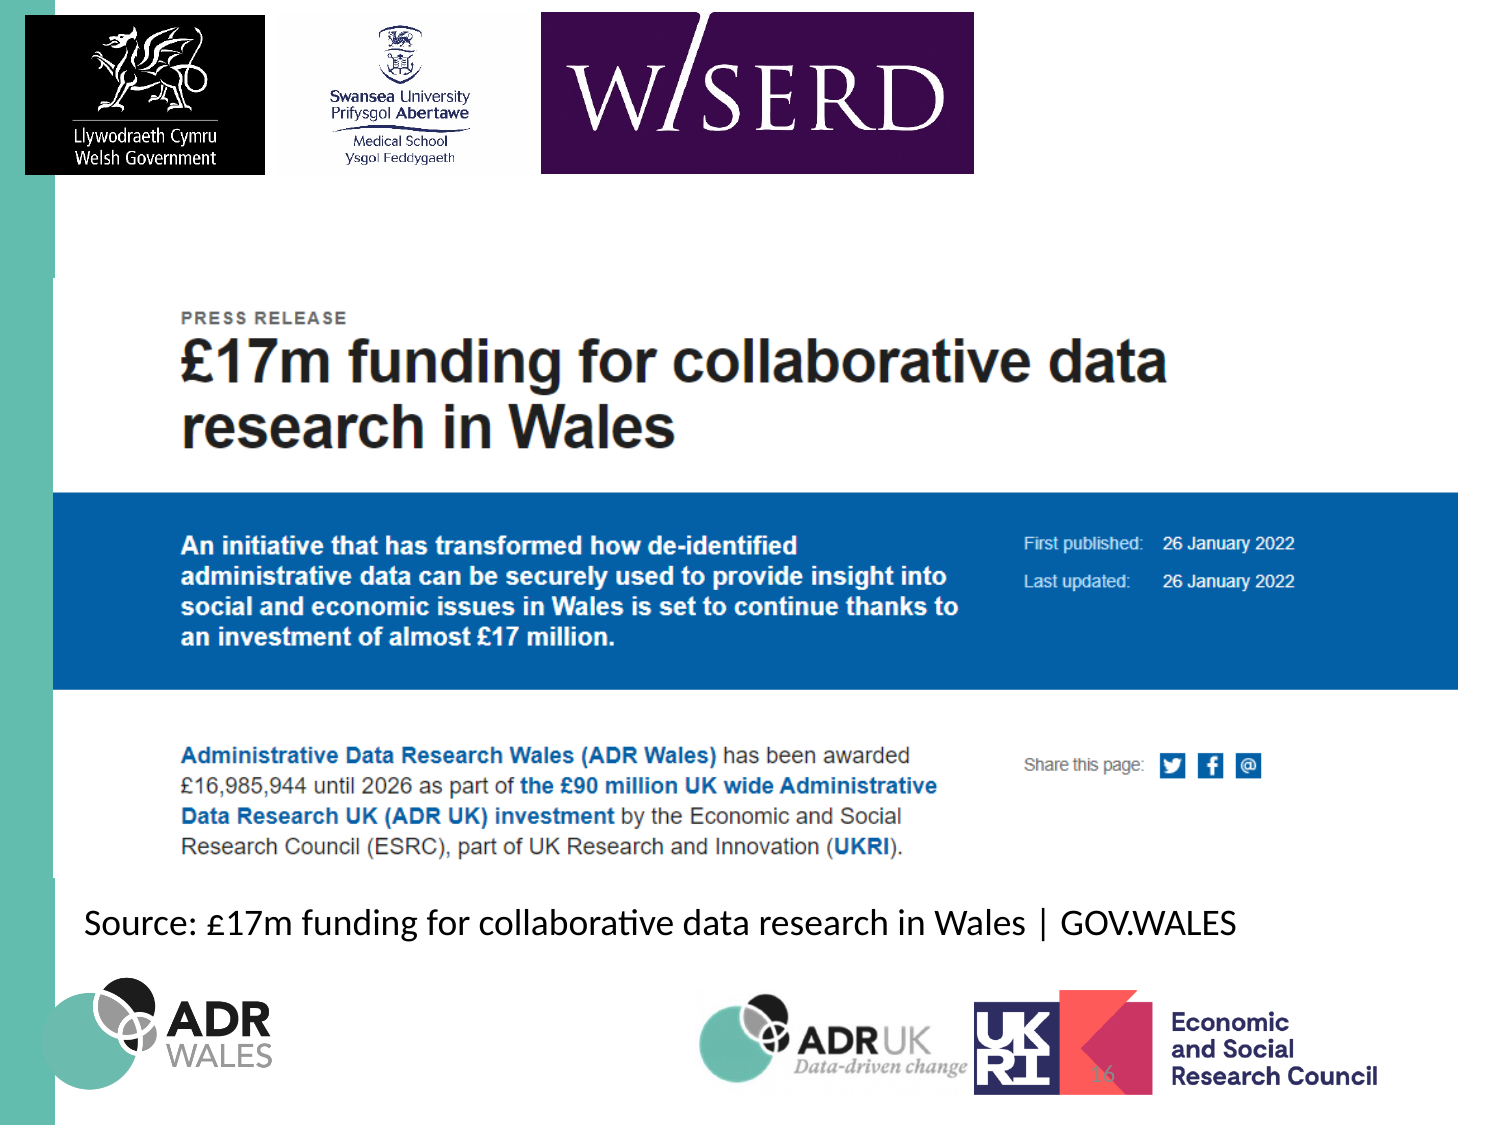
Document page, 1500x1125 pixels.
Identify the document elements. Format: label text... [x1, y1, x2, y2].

picture [695, 990, 1377, 1095]
picture [25, 15, 265, 175]
text_box 16 [1074, 1042, 1426, 1103]
text_box Source: £17m funding for collaborative data research in Wales | GOV.WALES [69, 889, 1286, 951]
picture [541, 12, 974, 175]
picture [5, 962, 311, 1108]
picture [53, 278, 1458, 878]
picture [277, 14, 529, 175]
